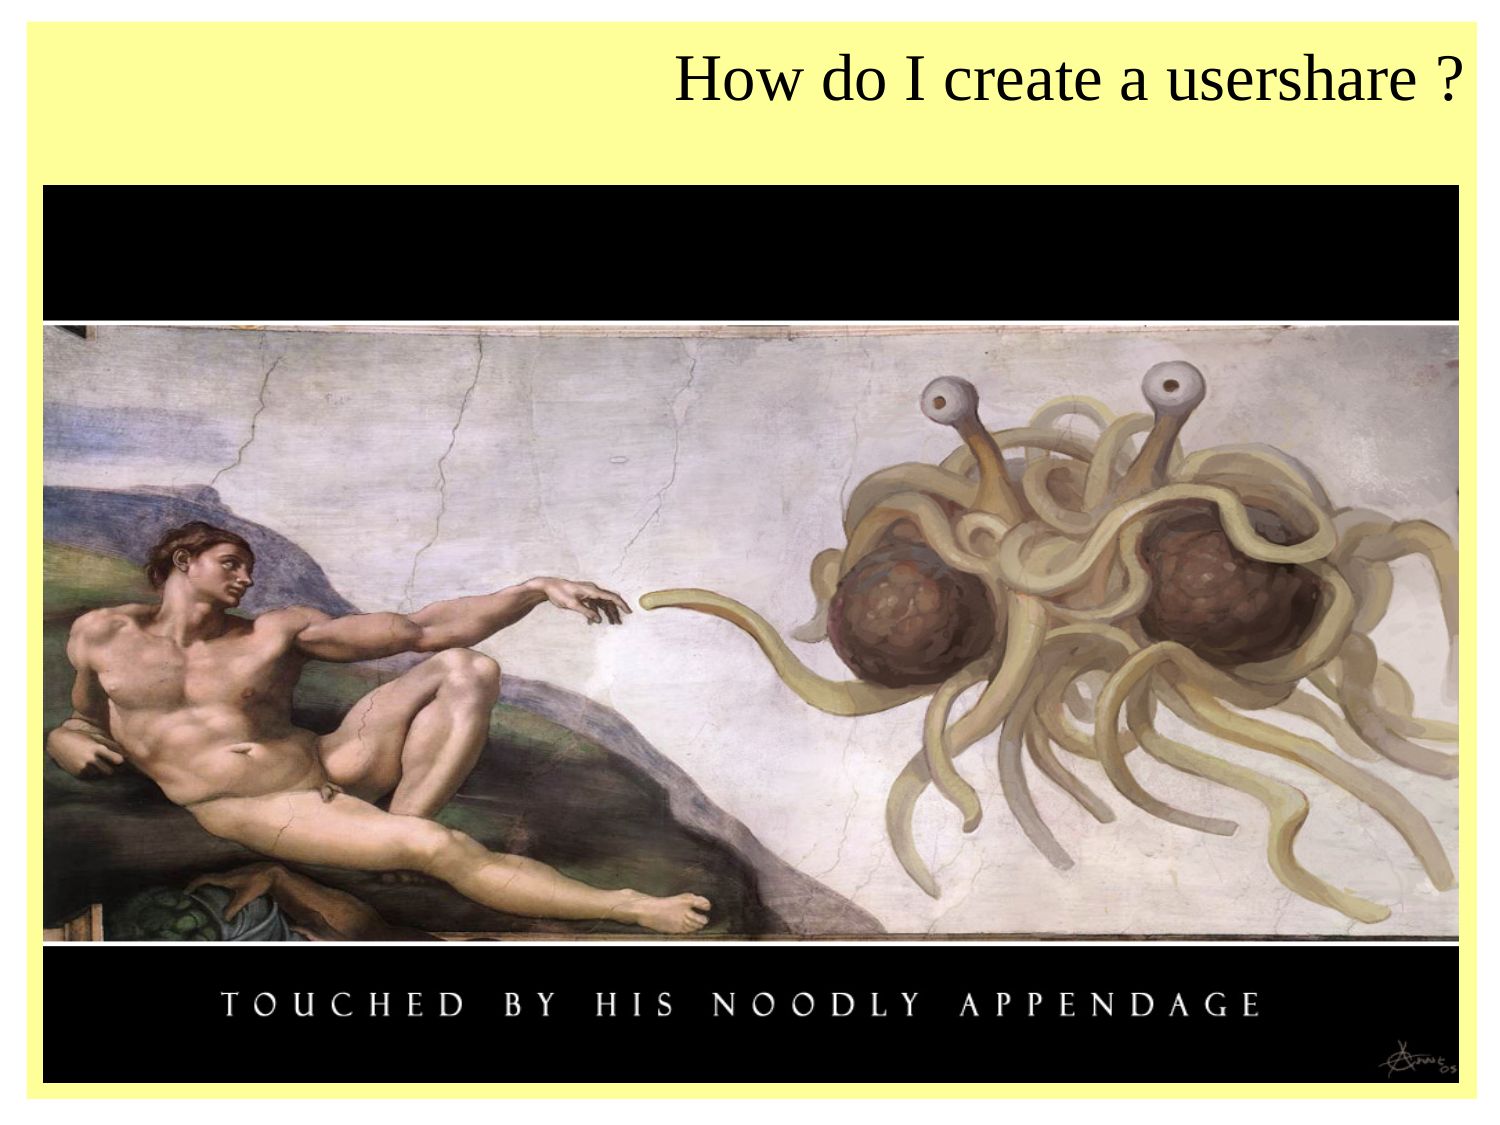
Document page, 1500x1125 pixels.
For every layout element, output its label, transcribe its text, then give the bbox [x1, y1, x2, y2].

picture [43, 185, 1459, 1083]
title How do I create a usershare ? [345, 23, 1467, 200]
